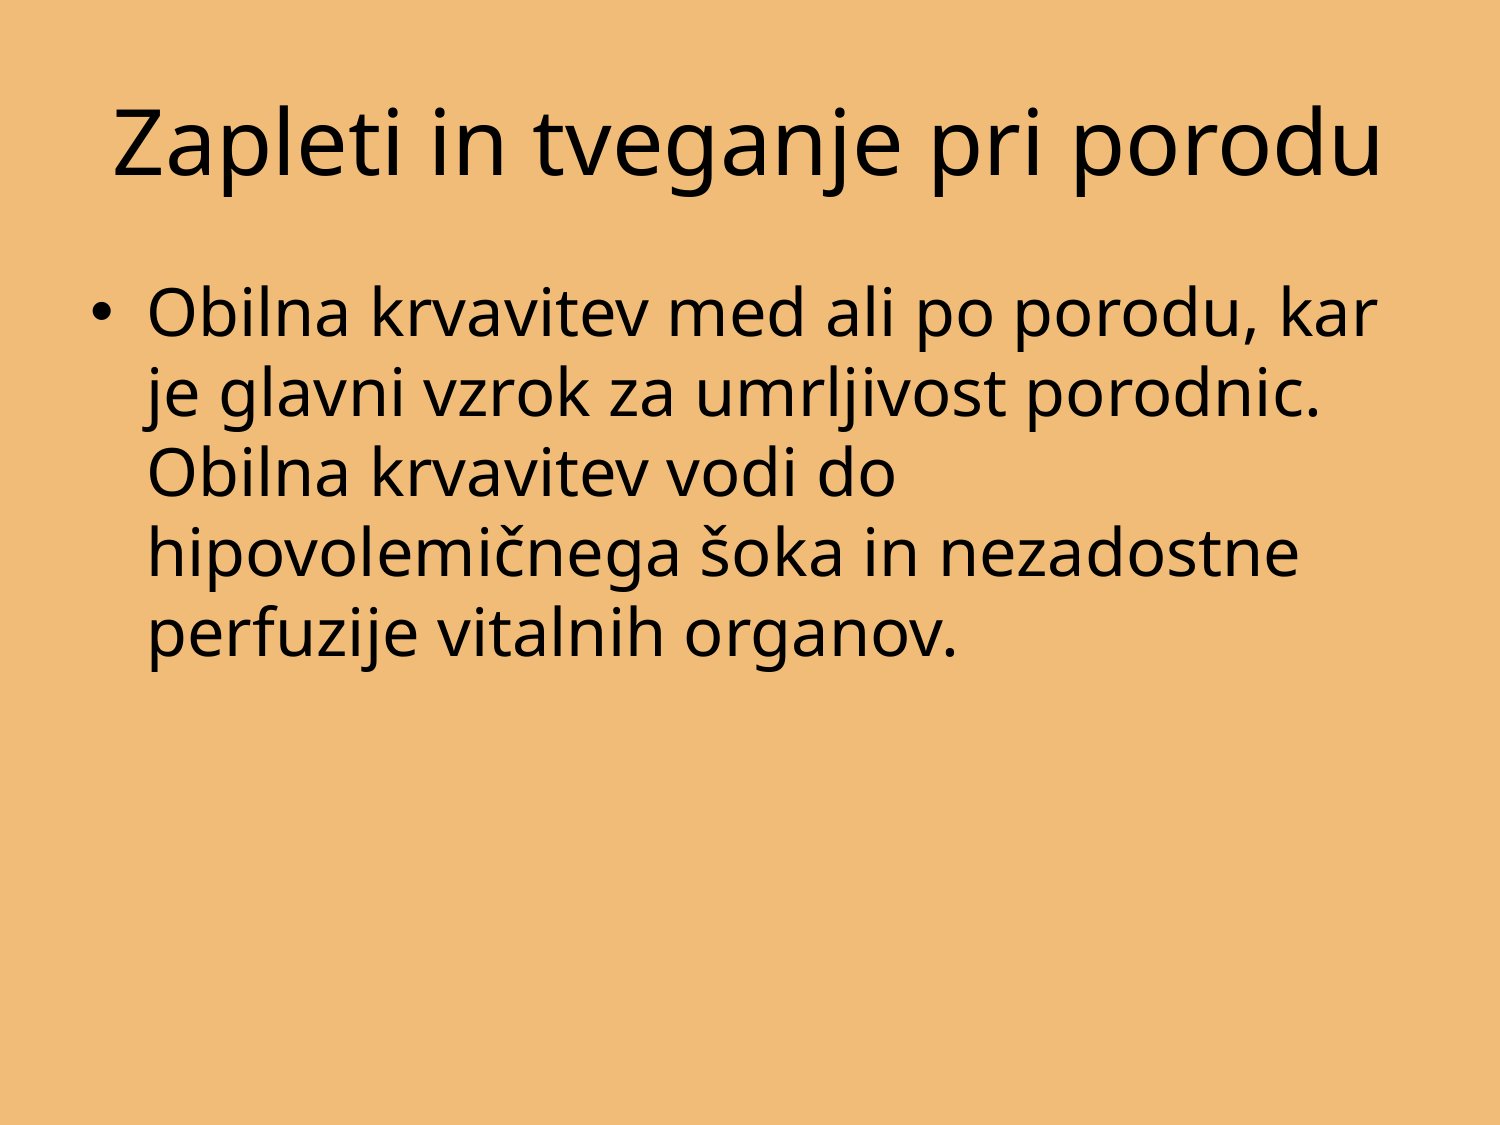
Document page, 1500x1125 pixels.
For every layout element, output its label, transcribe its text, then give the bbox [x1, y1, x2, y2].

title Zapleti in tveganje pri porodu [75, 45, 1425, 233]
list Obilna krvavitev med ali po porodu, kar je glavni vzrok za umrljivost porodnic. Obilna krvavitev vodi do hipovolemičnega šoka in nezadostne perfuzije vitalnih organov. [75, 262, 1425, 1005]
